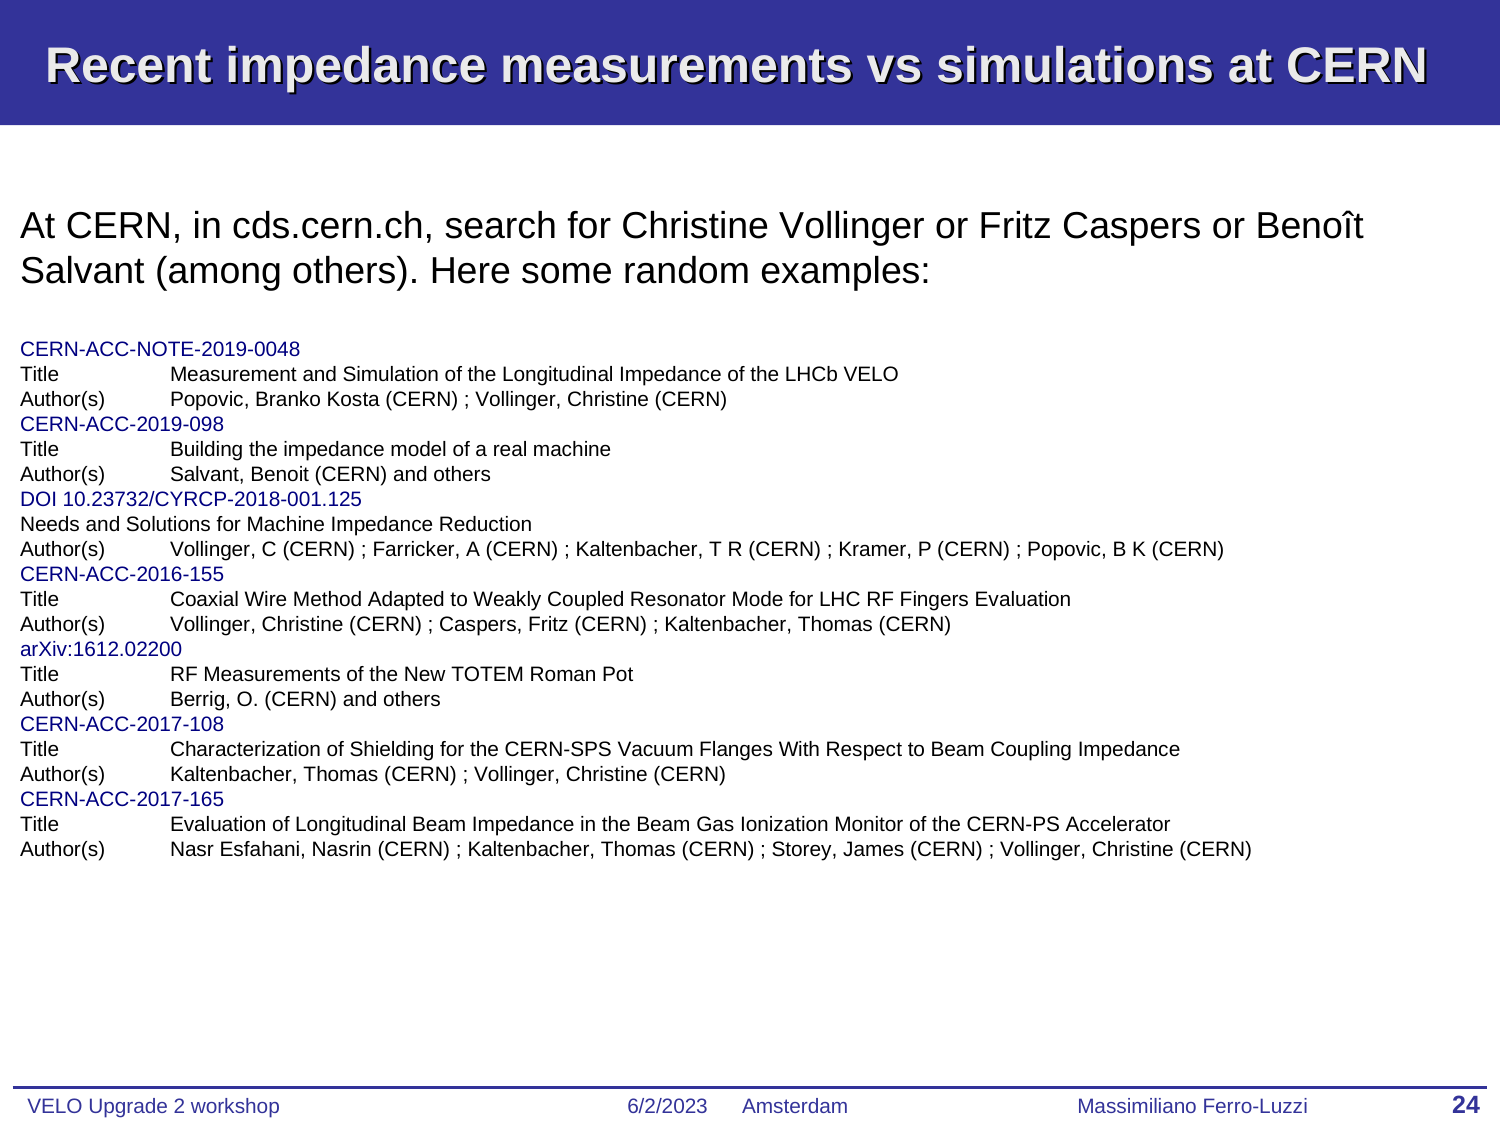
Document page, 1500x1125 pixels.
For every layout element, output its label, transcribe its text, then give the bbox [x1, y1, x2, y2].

text_box At CERN, in cds.cern.ch, search for Christine Vollinger or Fritz Caspers or Benoît Salvant (among others). Here some random examples: CERN-ACC-NOTE-2019-0048 Title Measurement and Simulation of the Longitudinal Impedance of the LHCb VELO Author(s) Popovic, Branko Kosta (CERN) ; Vollinger, Christine (CERN) CERN-ACC-2019-098 Title Building the impedance model of a real machine Author(s) Salvant, Benoit (CERN) and others DOI 10.23732/CYRCP-2018-001.125 Needs and Solutions for Machine Impedance Reduction Author(s) Vollinger, C (CERN) ; Farricker, A (CERN) ; Kaltenbacher, T R (CERN) ; Kramer, P (CERN) ; Popovic, B K (CERN) CERN-ACC-2016-155 Title Coaxial Wire Method Adapted to Weakly Coupled Resonator Mode for LHC RF Fingers Evaluation Author(s) Vollinger, Christine (CERN) ; Caspers, Fritz (CERN) ; Kaltenbacher, Thomas (CERN) arXiv:1612.02200 Title RF Measurements of the New TOTEM Roman Pot Author(s) Berrig, O. (CERN) and others CERN-ACC-2017-108 Title Characterization of Shielding for the CERN-SPS Vacuum Flanges With Respect to Beam Coupling Impedance Author(s) Kaltenbacher, Thomas (CERN) ; Vollinger, Christine (CERN) CERN-ACC-2017-165 Title Evaluation of Longitudinal Beam Impedance in the Beam Gas Ionization Monitor of the CERN-PS Accelerator Author(s) Nasr Esfahani, Nasrin (CERN) ; Kaltenbacher, Thomas (CERN) ; Storey, James (CERN) ; Vollinger, Christine (CERN) [5, 193, 1408, 1034]
title Recent impedance measurements vs simulations at CERN [0, 0, 1500, 126]
